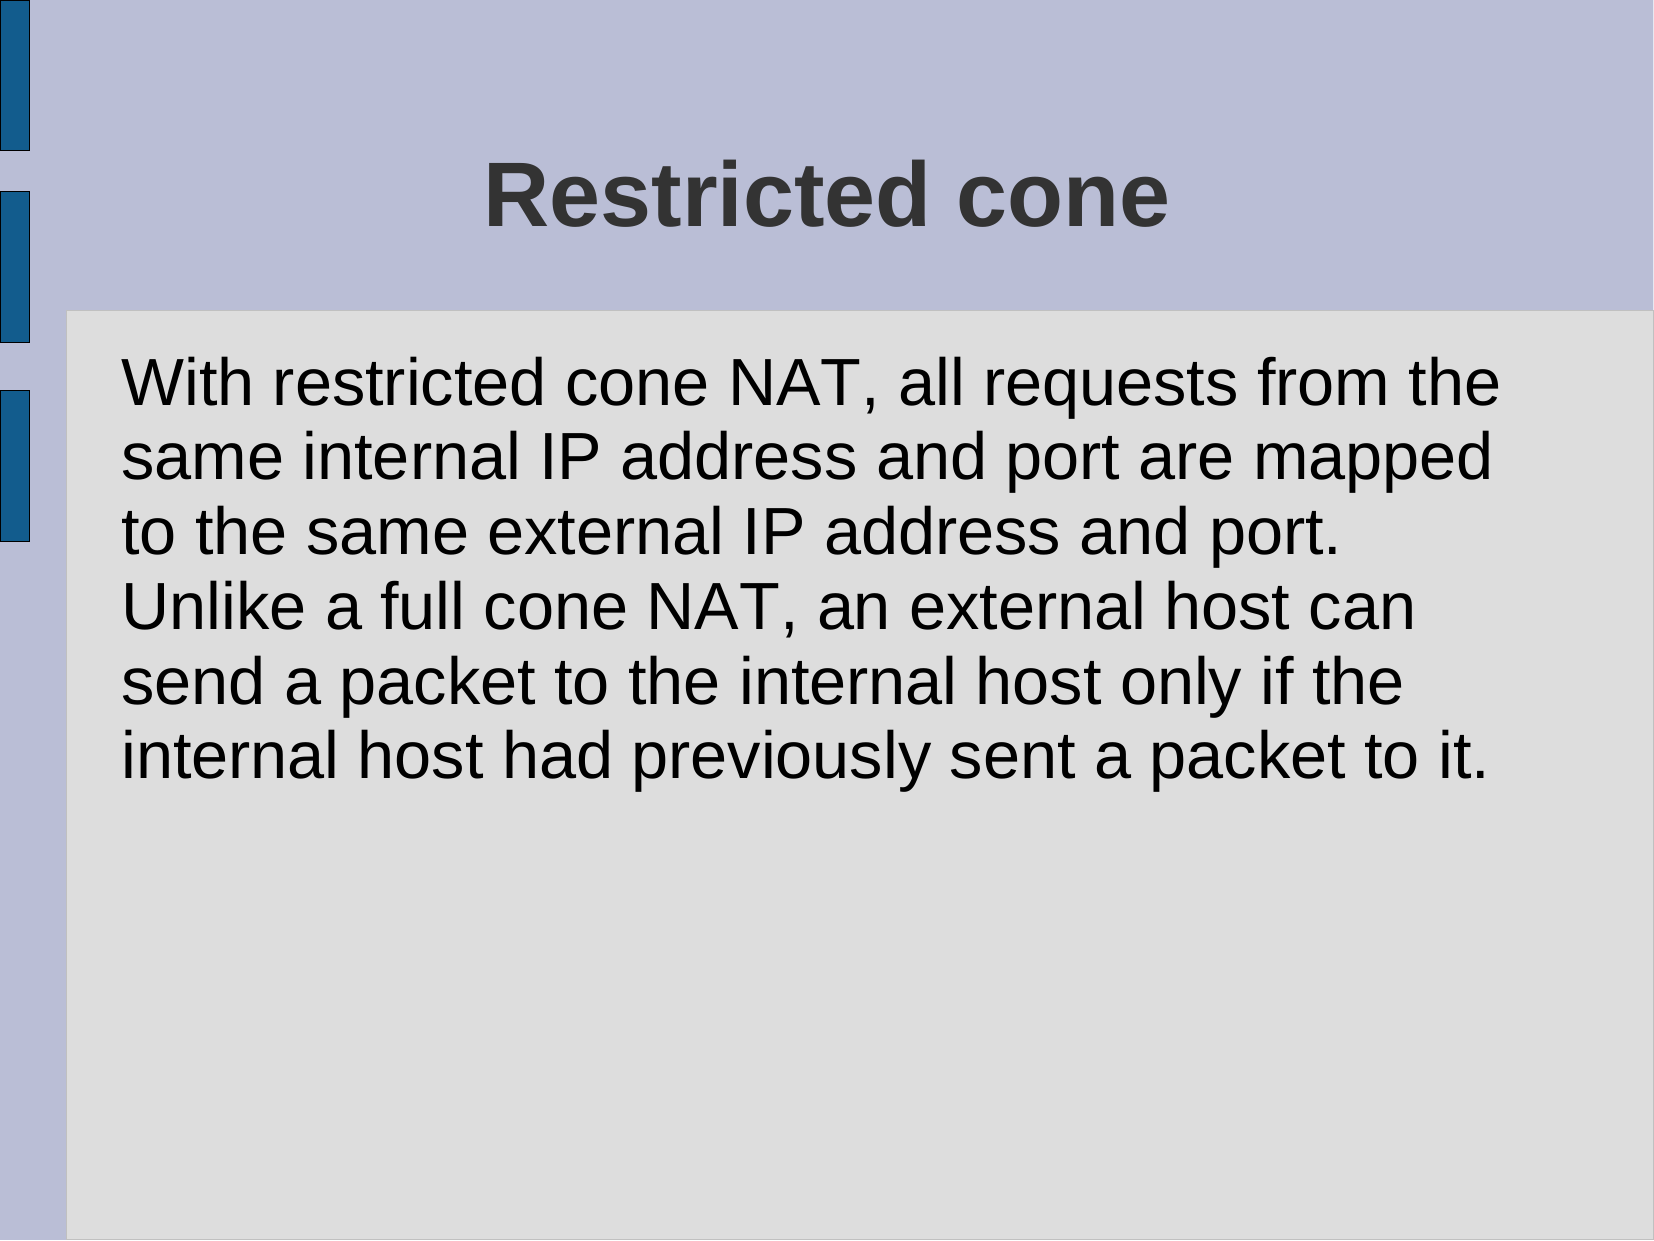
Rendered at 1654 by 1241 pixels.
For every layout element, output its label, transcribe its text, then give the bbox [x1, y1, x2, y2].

title Restricted cone [121, 91, 1534, 299]
list With restricted cone NAT, all requests from the same internal IP address and port are mapped to the same external IP address and port. Unlike a full cone NAT, an external host can send a packet to the internal host only if the internal host had previously sent a packet to it. [121, 344, 1534, 1127]
